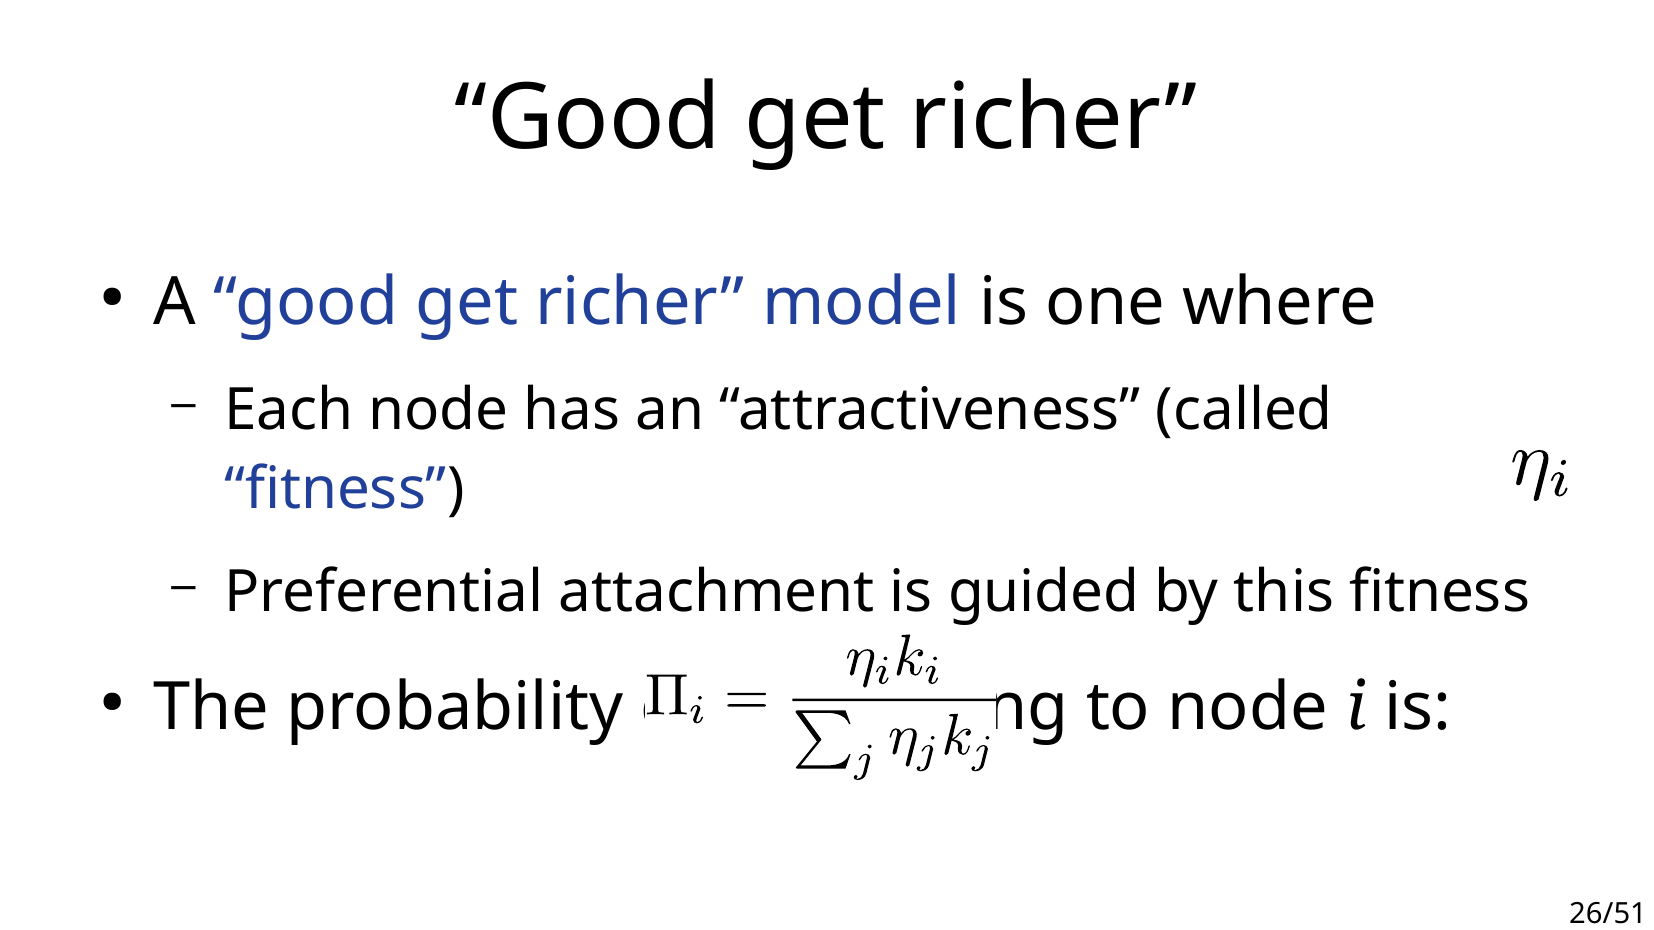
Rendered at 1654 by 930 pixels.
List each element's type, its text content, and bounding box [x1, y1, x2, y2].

text_box [1509, 449, 1571, 502]
text_box [645, 634, 997, 781]
list A “good get richer” model is one where Each node has an “attractiveness” (called “fitness”) Preferential attachment is guided by this fitness The probability of connecting to node i is: [82, 252, 1571, 793]
title “Good get richer” [82, 1, 1571, 225]
